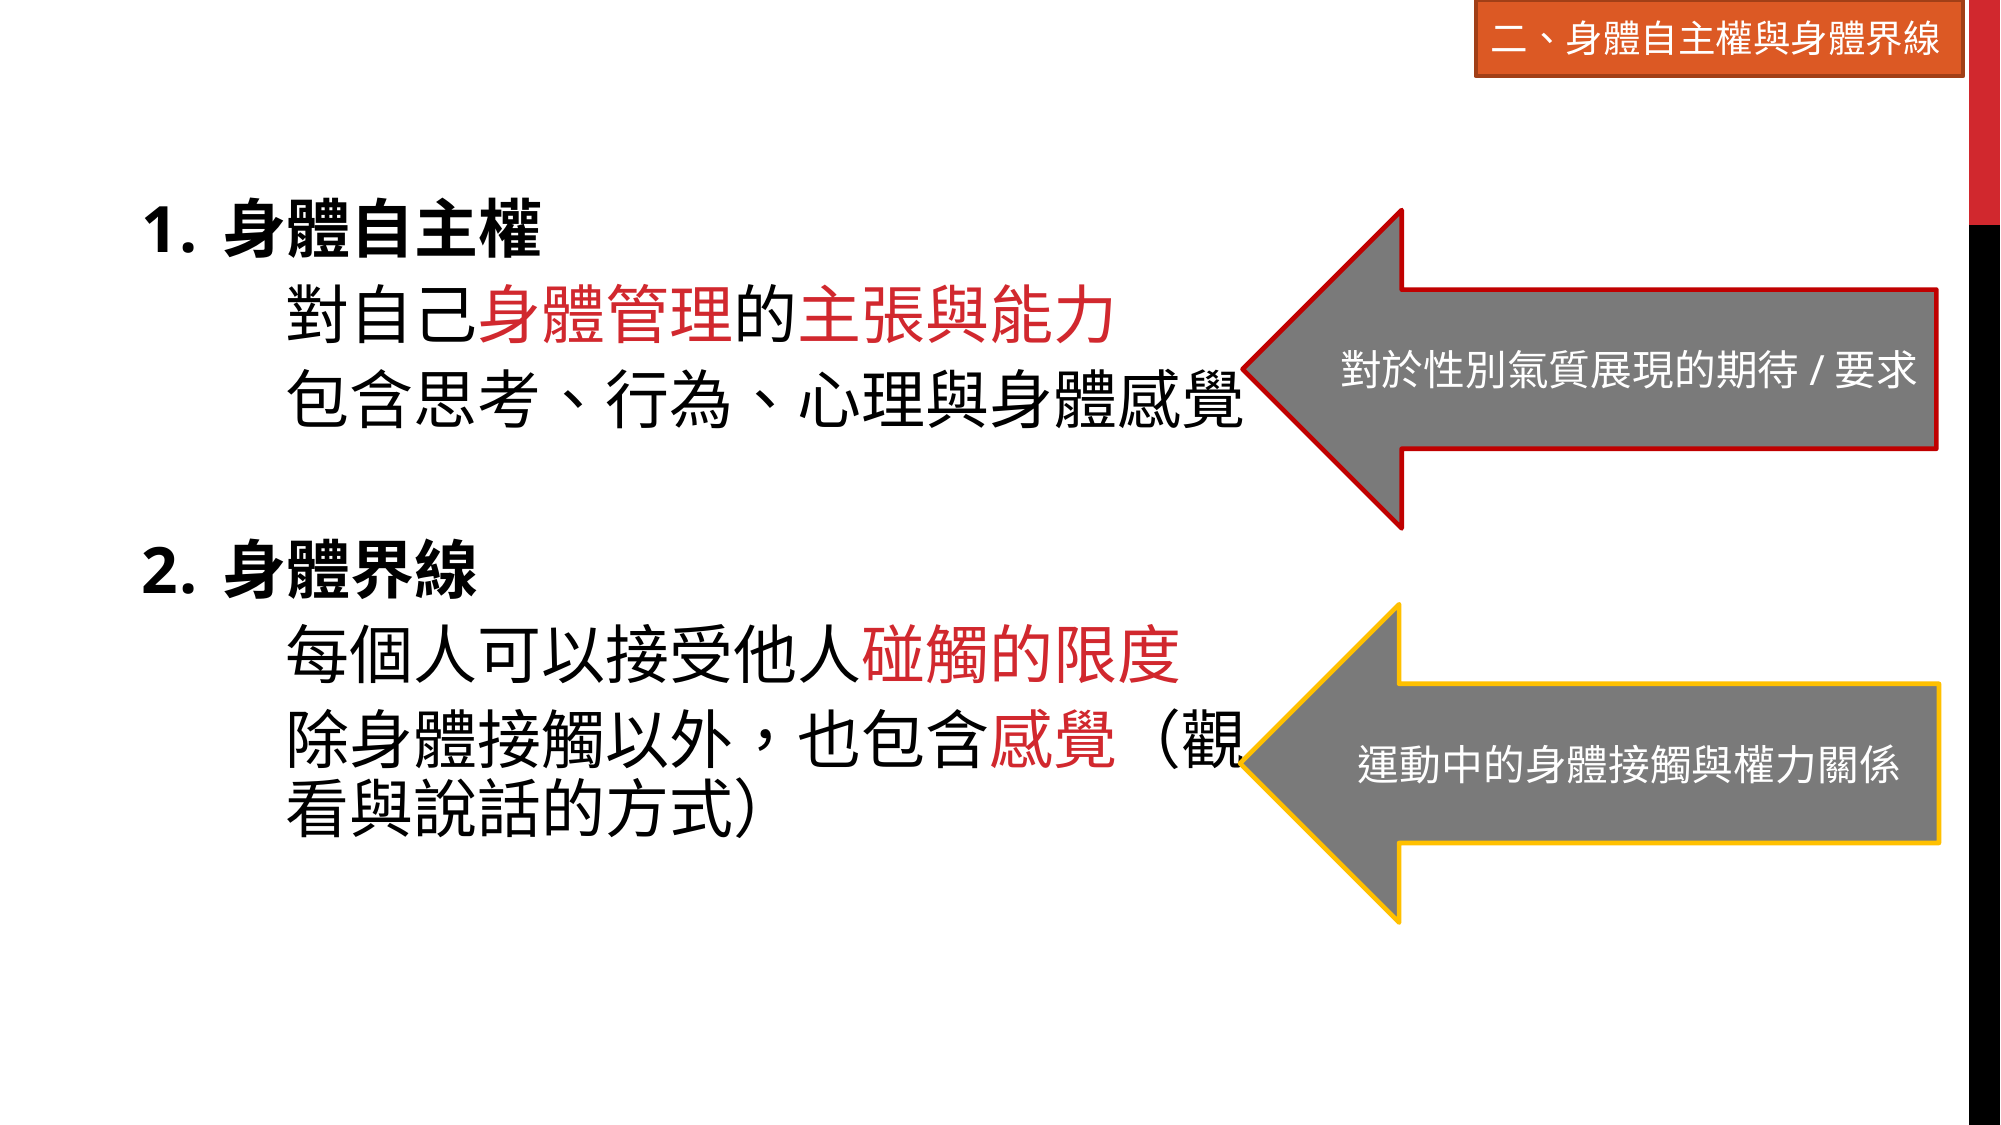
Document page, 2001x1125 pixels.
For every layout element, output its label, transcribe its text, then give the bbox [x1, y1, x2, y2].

list 身體自主權 對自己身體管理的主張與能力 包含思考、行為、心理與身體感覺 身體界線 每個人可以接受他人碰觸的限度 除身體接觸以外，也包含感覺（觀看與說話的方式） [126, 190, 1284, 905]
text_box 運動中的身體接觸與權力關係 [1240, 604, 1939, 923]
text_box 二、身體自主權與身體界線 [1476, 0, 1963, 76]
text_box 對於性別氣質展現的期待/要求 [1242, 210, 1937, 529]
